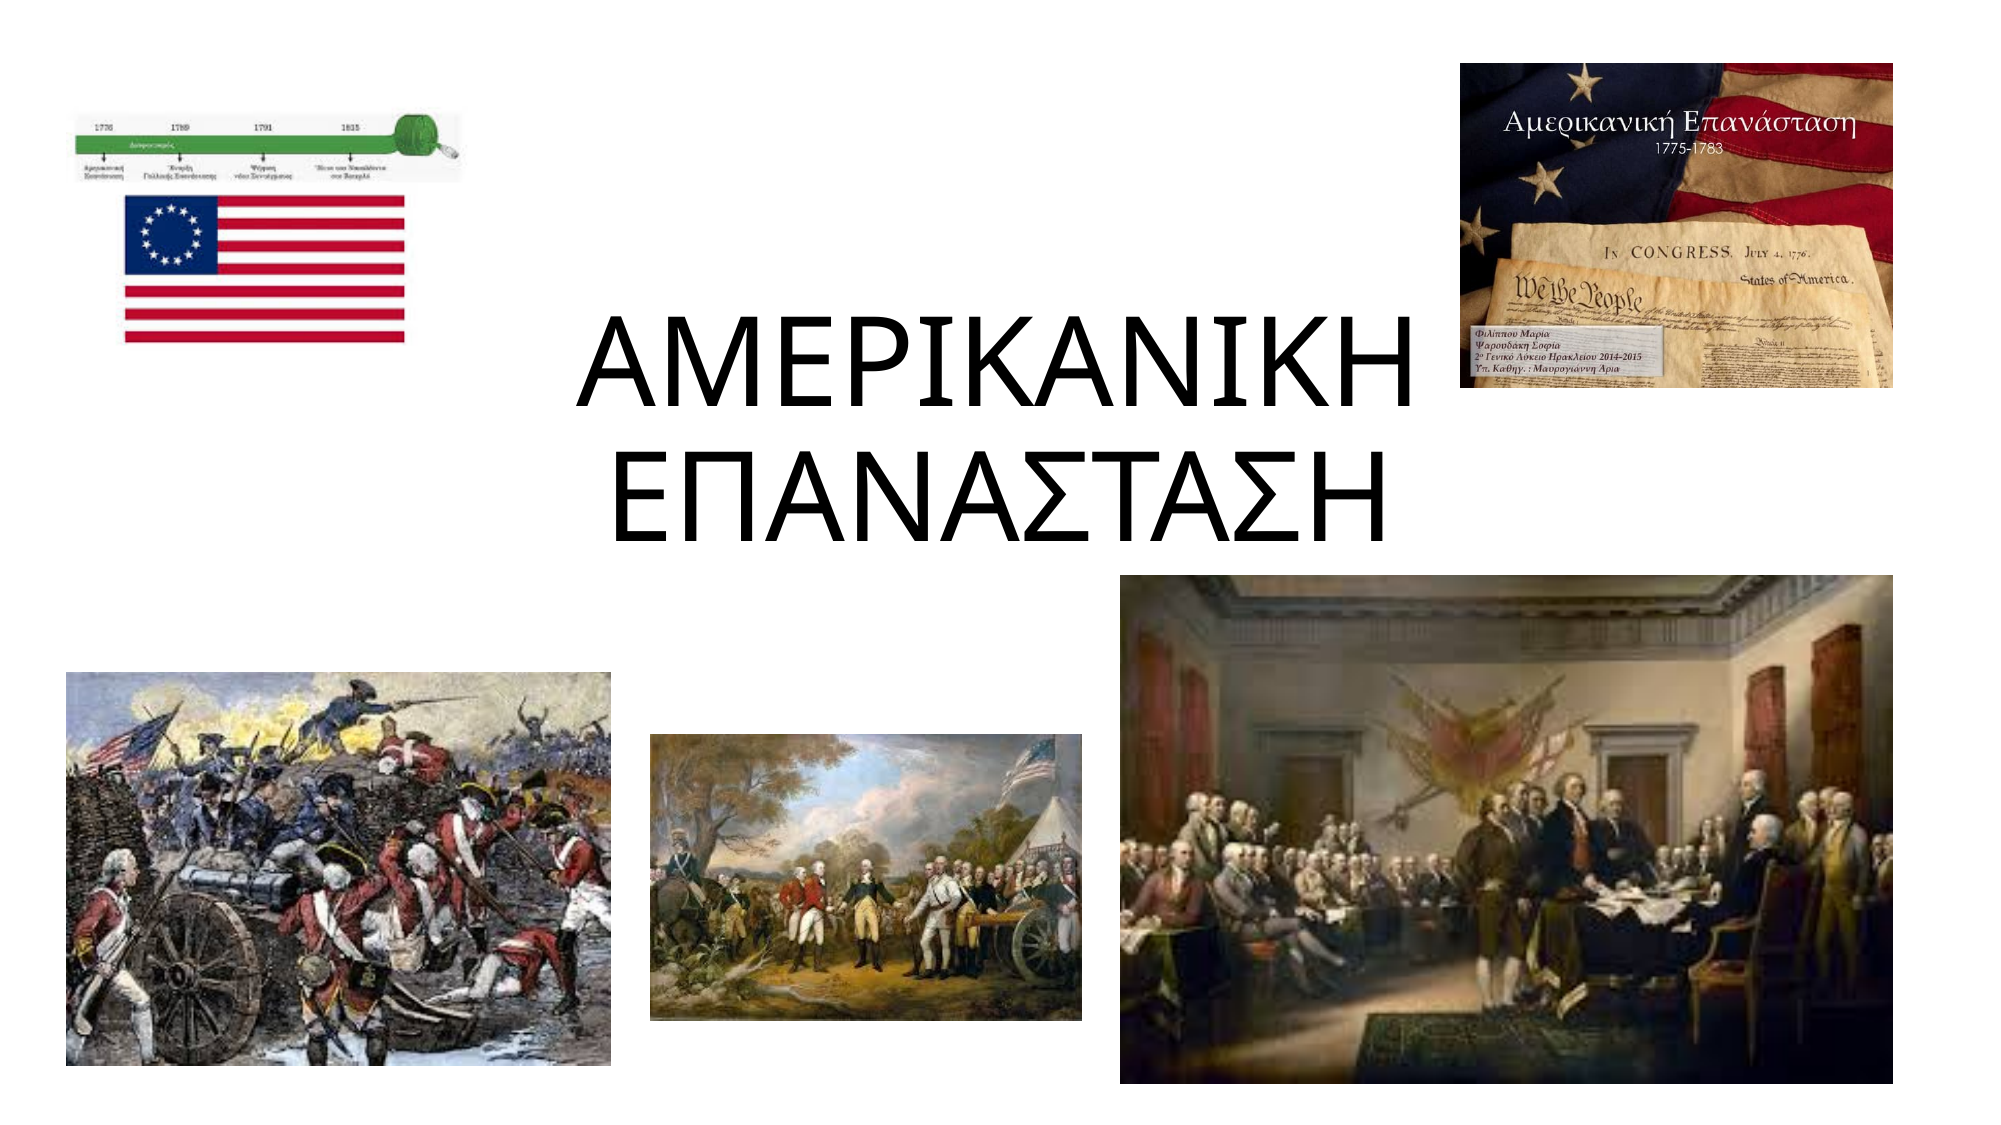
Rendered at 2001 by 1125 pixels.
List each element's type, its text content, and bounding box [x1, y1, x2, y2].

title ΑΜΕΡΙΚΑΝΙΚΗ ΕΠΑΝΑΣΤΑΣΗ [249, 184, 1750, 576]
picture [66, 672, 611, 1066]
picture [1120, 575, 1893, 1084]
picture [1460, 63, 1893, 388]
picture [66, 95, 472, 399]
picture [650, 734, 1082, 1021]
